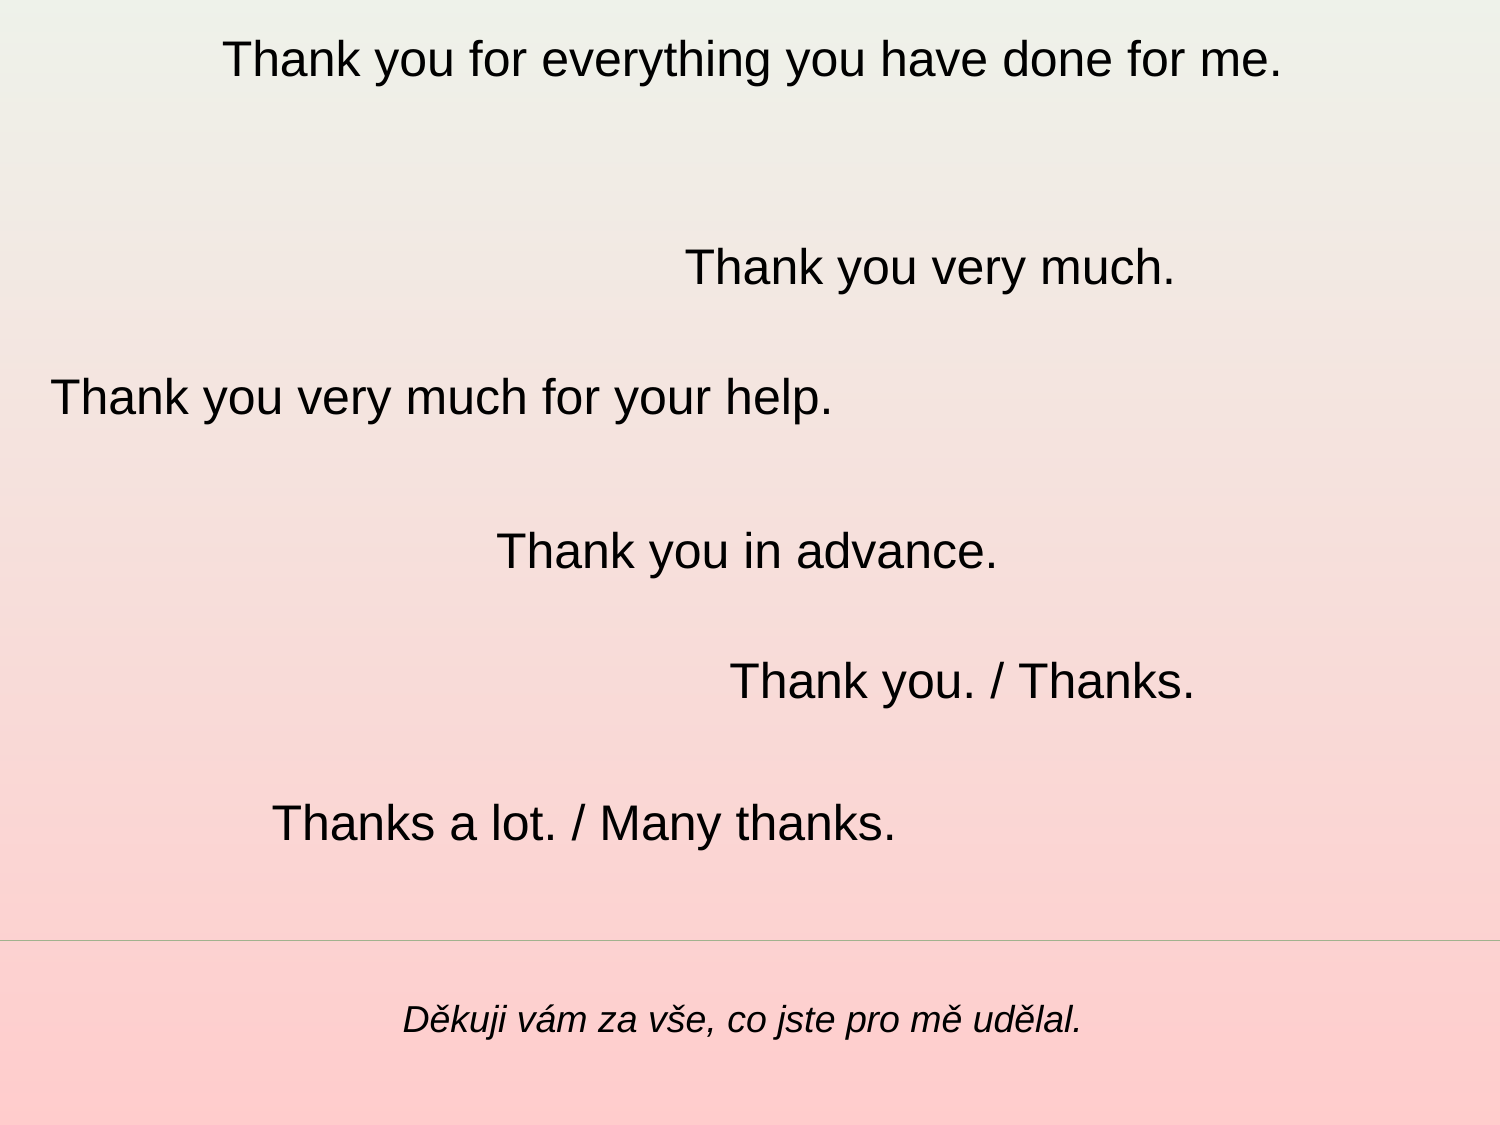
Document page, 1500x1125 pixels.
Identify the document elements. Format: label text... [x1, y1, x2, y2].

text_box Thank you in advance. [481, 510, 1014, 586]
text_box Děkuji vám za vše, co jste pro mě udělal. [387, 987, 1099, 1049]
text_box Thank you very much. [669, 227, 1192, 303]
text_box Thank you very much for your help. [35, 356, 1500, 433]
text_box Thank you for everything you have done for me. [5, 18, 1500, 95]
text_box Thank you. / Thanks. [714, 640, 1217, 716]
text_box Thanks a lot. / Many thanks. [256, 782, 913, 858]
